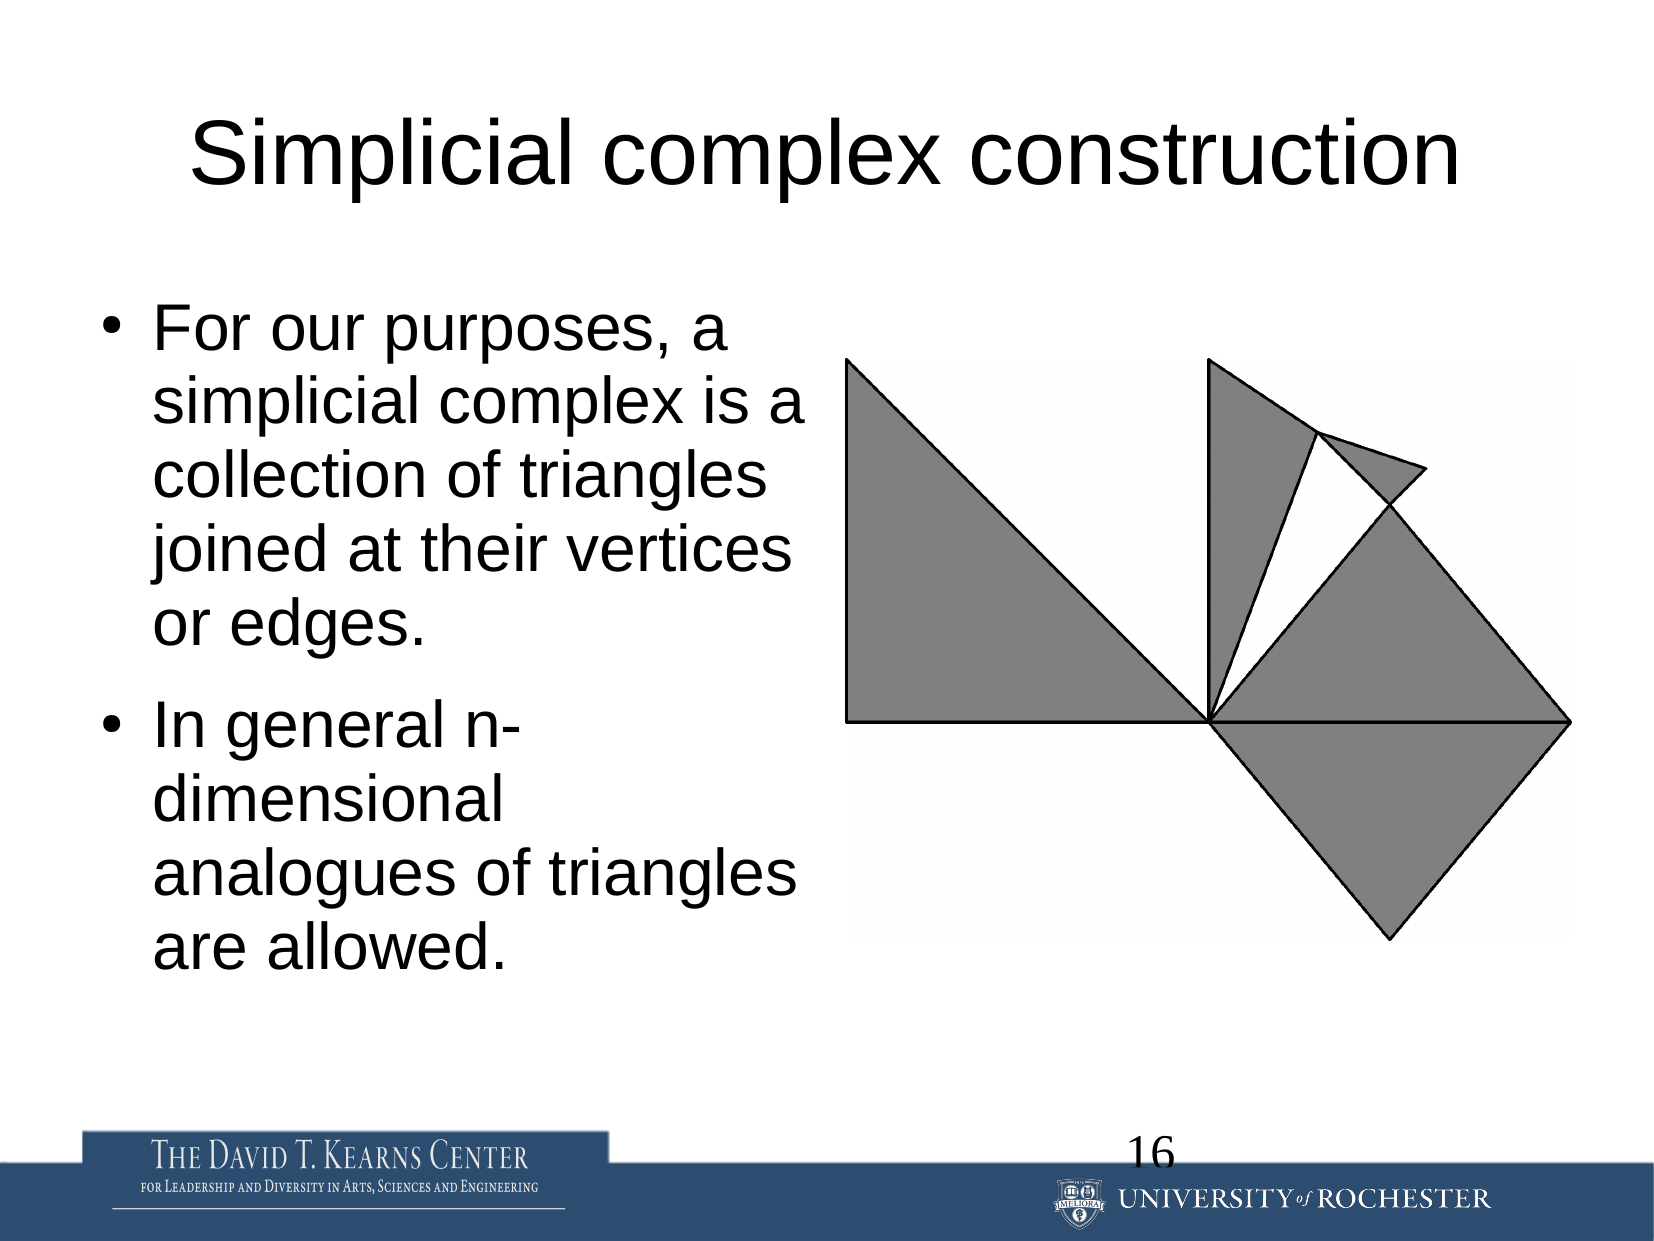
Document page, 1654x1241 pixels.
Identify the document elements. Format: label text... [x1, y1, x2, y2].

title Simplicial complex construction [82, 49, 1571, 257]
picture [1157, 1152, 1169, 1167]
picture [0, 0, 1654, 1241]
picture [1053, 1178, 1492, 1230]
list For our purposes, a simplicial complex is a collection of triangles joined at their vertices or edges. In general n-dimensional analogues of triangles are allowed. [82, 290, 809, 1010]
